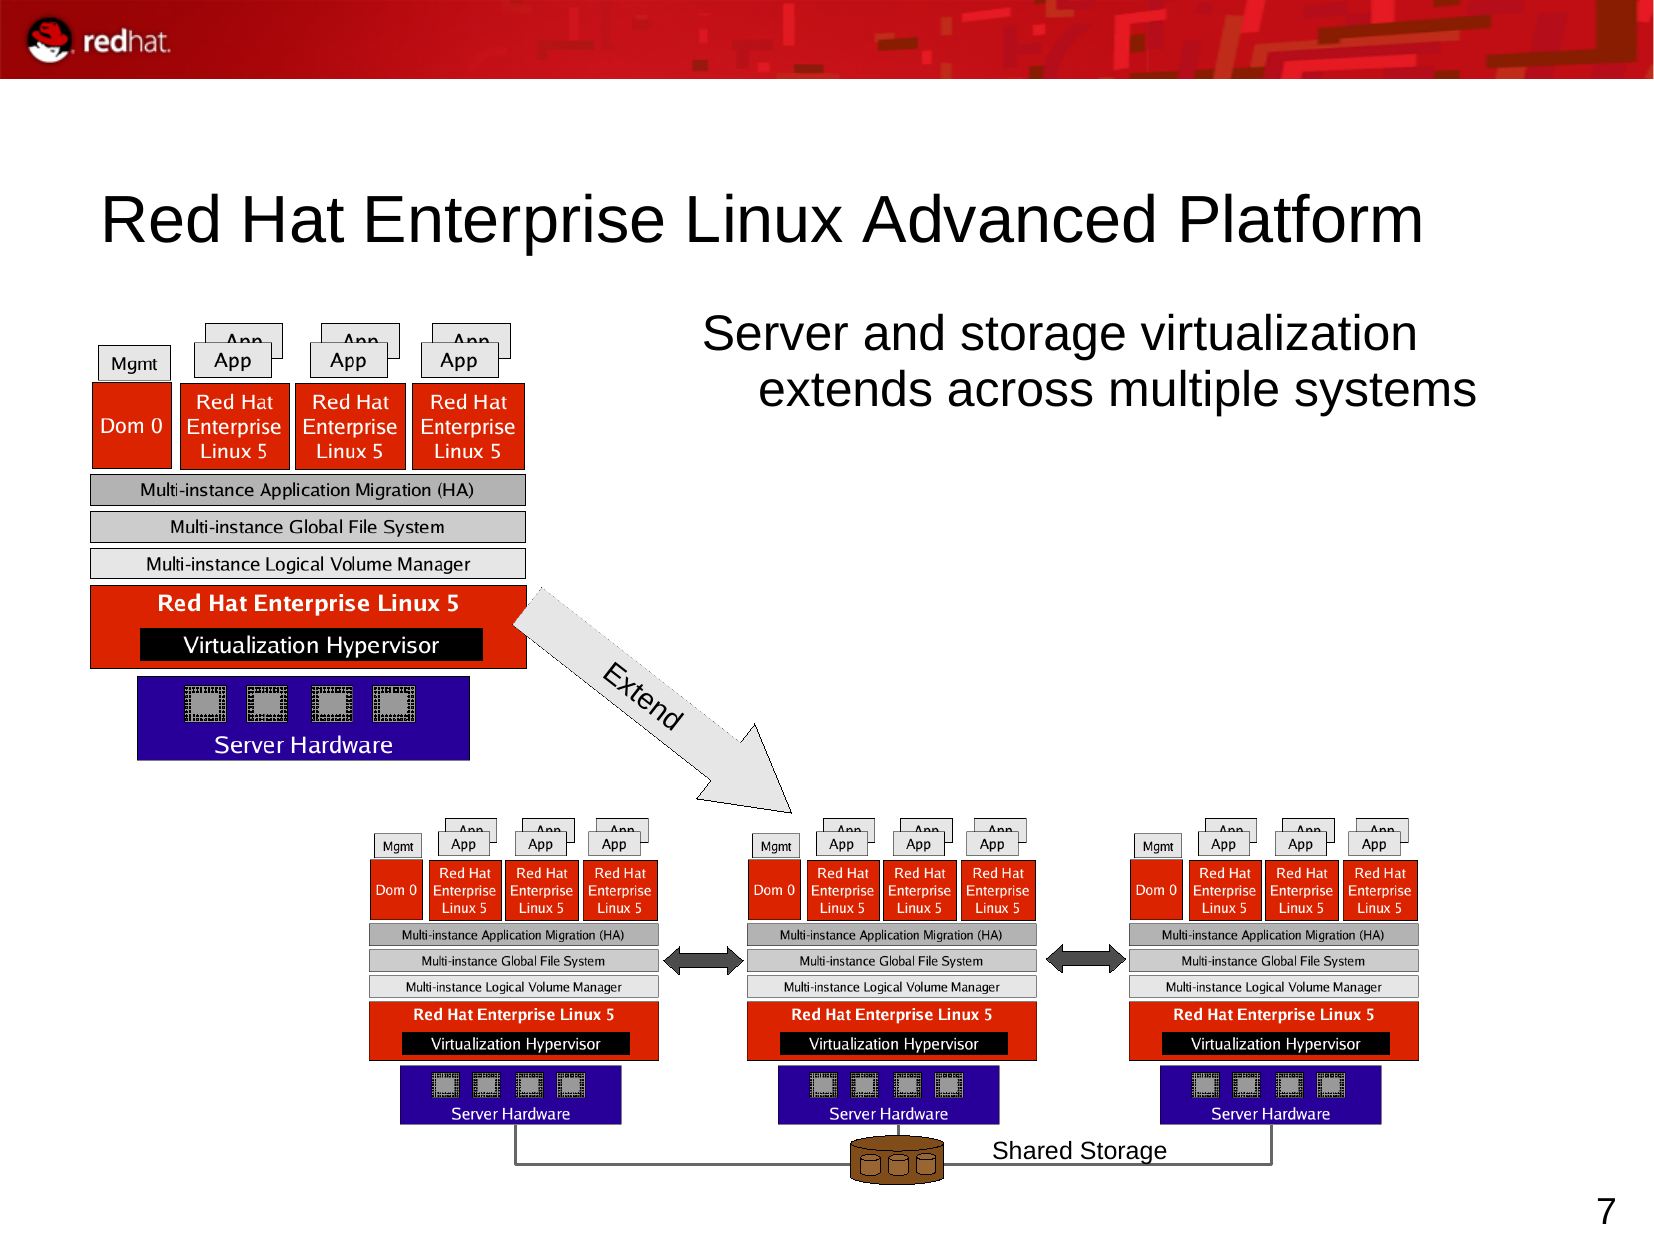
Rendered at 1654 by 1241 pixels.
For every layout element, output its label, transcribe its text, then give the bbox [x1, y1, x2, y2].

picture [368, 818, 660, 1125]
text_box Shared Storage [977, 1128, 1205, 1172]
text_box [759, 756, 774, 768]
text_box Extend [512, 587, 774, 806]
text_box [850, 1135, 944, 1185]
picture [746, 818, 1038, 1125]
text_box [744, 769, 792, 814]
picture [0, 0, 1654, 79]
list Server and storage virtualization extends across multiple systems [701, 304, 1527, 756]
text_box [663, 946, 744, 975]
picture [1128, 818, 1420, 1125]
text_box [696, 780, 743, 806]
picture [89, 323, 528, 761]
title Red Hat Enterprise Linux Advanced Platform [100, 164, 1506, 275]
text_box [1046, 944, 1126, 973]
